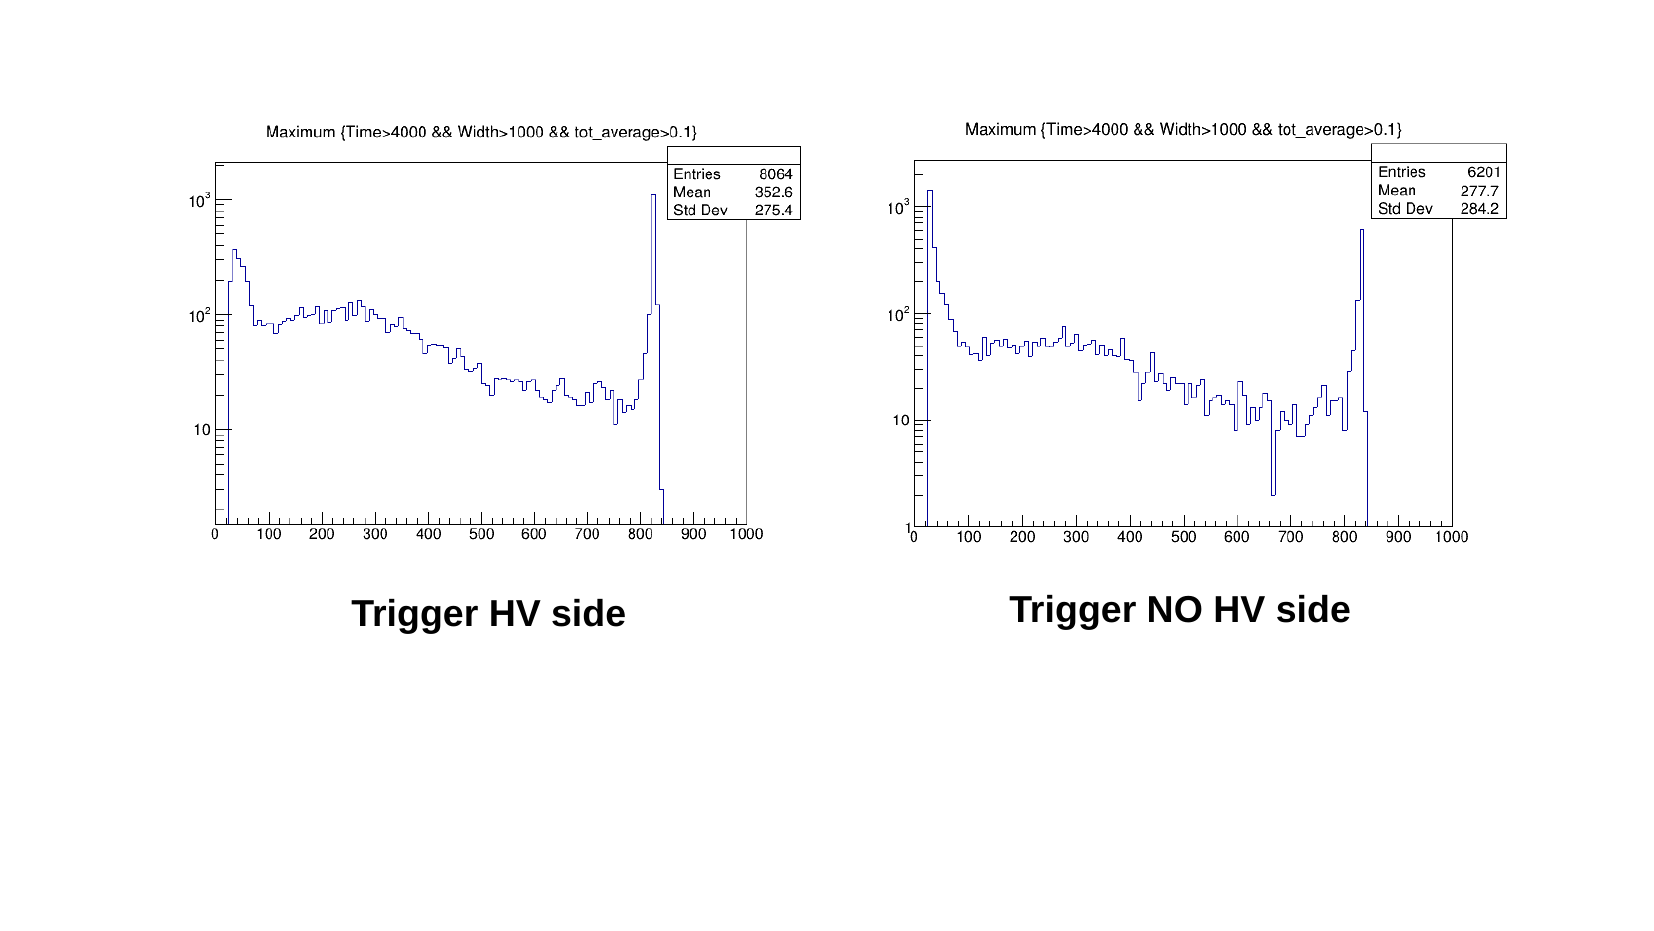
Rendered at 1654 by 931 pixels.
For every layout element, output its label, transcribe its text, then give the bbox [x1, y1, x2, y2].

picture [889, 118, 1512, 550]
text_box Trigger NO HV side [994, 580, 1366, 638]
picture [175, 118, 804, 547]
text_box Trigger HV side [336, 584, 642, 642]
